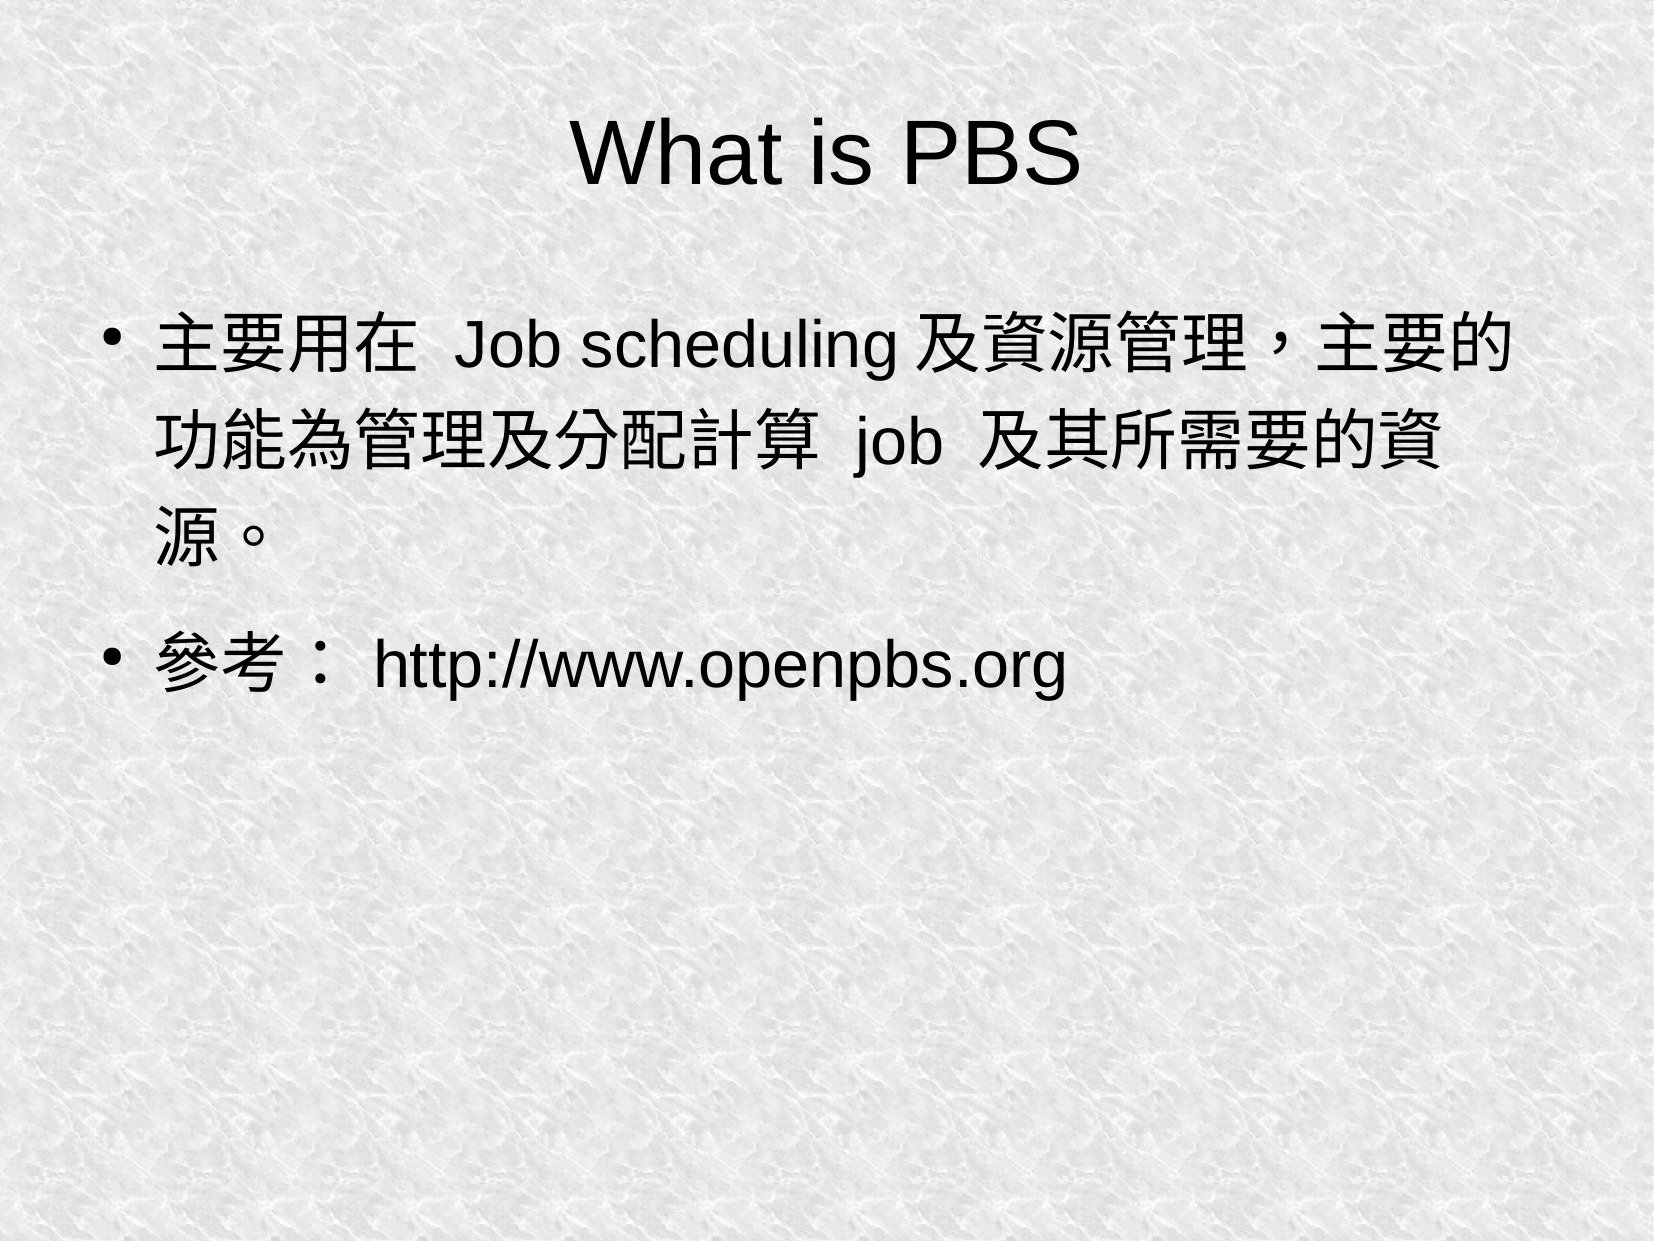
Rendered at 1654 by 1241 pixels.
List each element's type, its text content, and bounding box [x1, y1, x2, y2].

picture [0, 0, 1654, 1241]
title What is PBS [82, 56, 1571, 250]
list 主要用在 Job scheduling及資源管理，主要的功能為管理及分配計算 job 及其所需要的資源。 參考：http://www.openpbs.org [82, 290, 1571, 1094]
